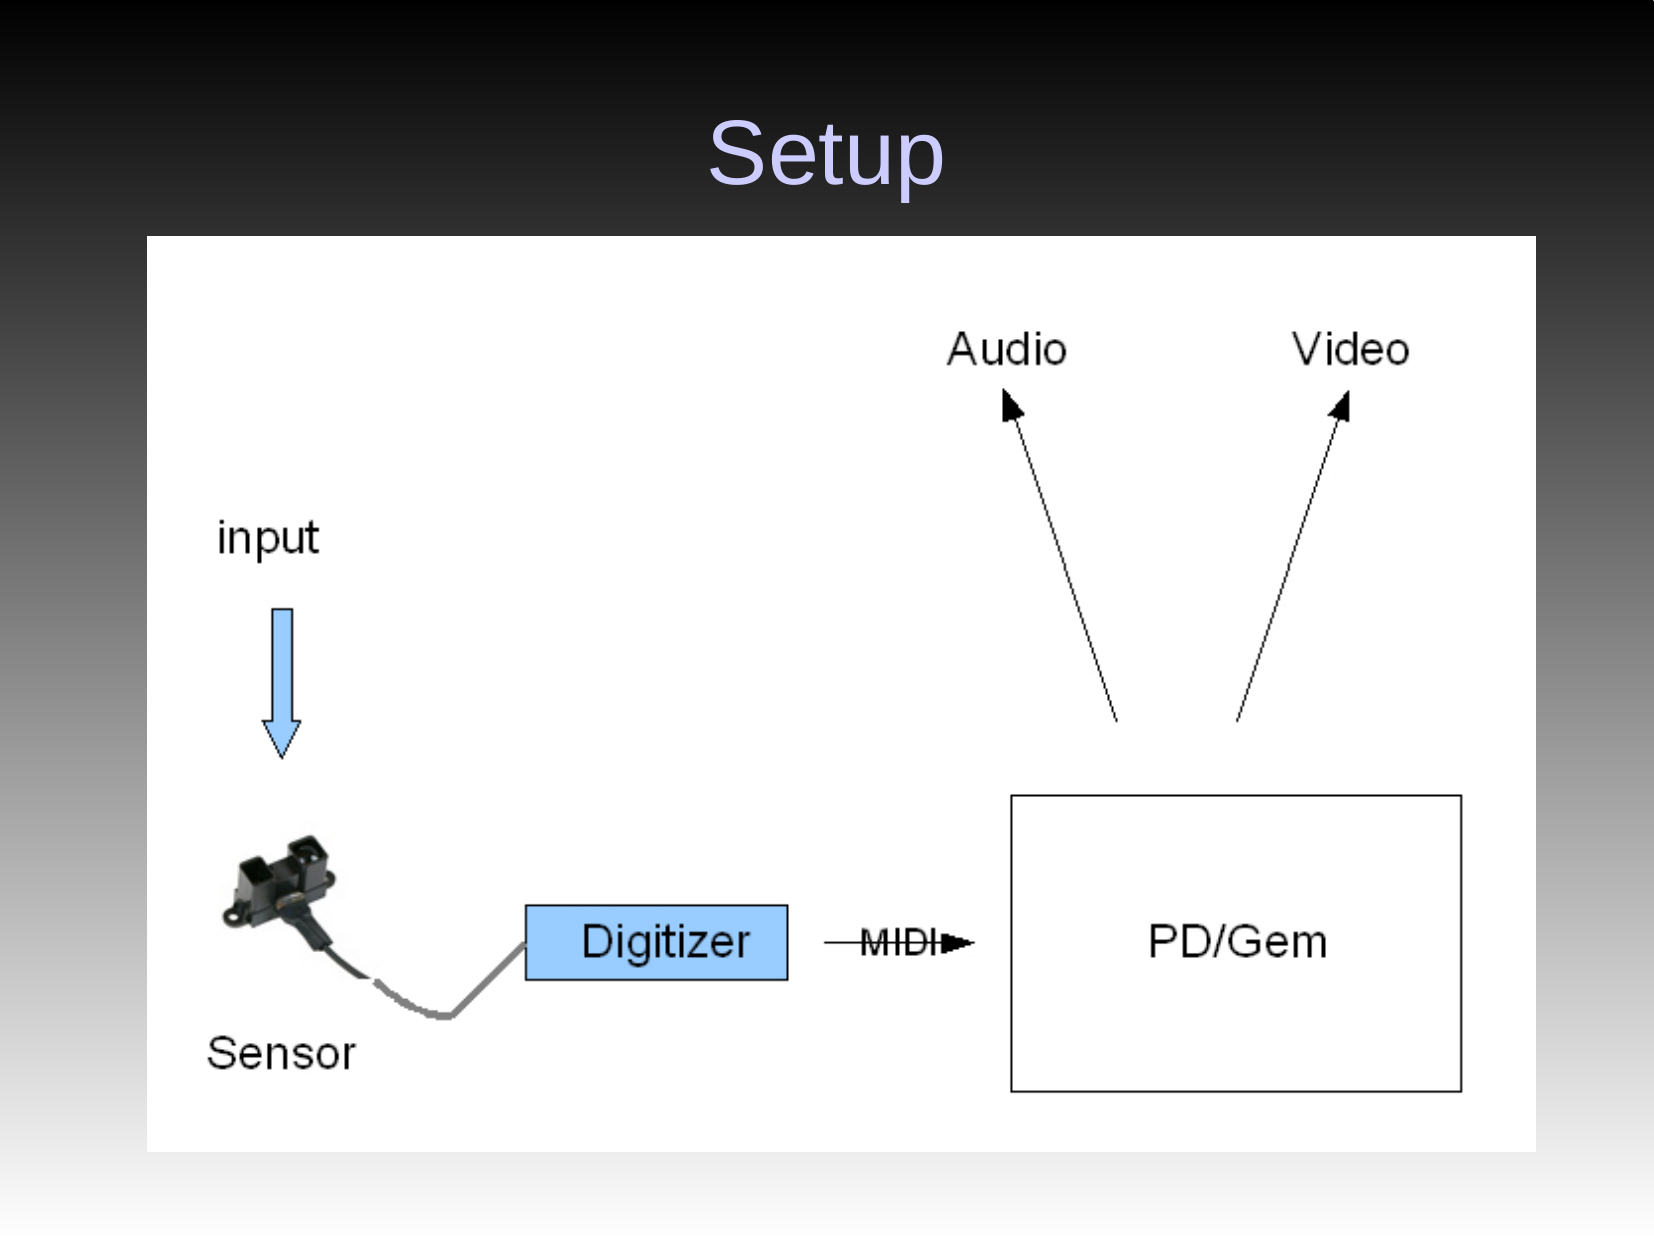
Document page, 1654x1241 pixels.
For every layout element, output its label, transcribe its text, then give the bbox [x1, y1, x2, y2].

picture [147, 236, 1536, 1152]
title Setup [82, 49, 1571, 257]
